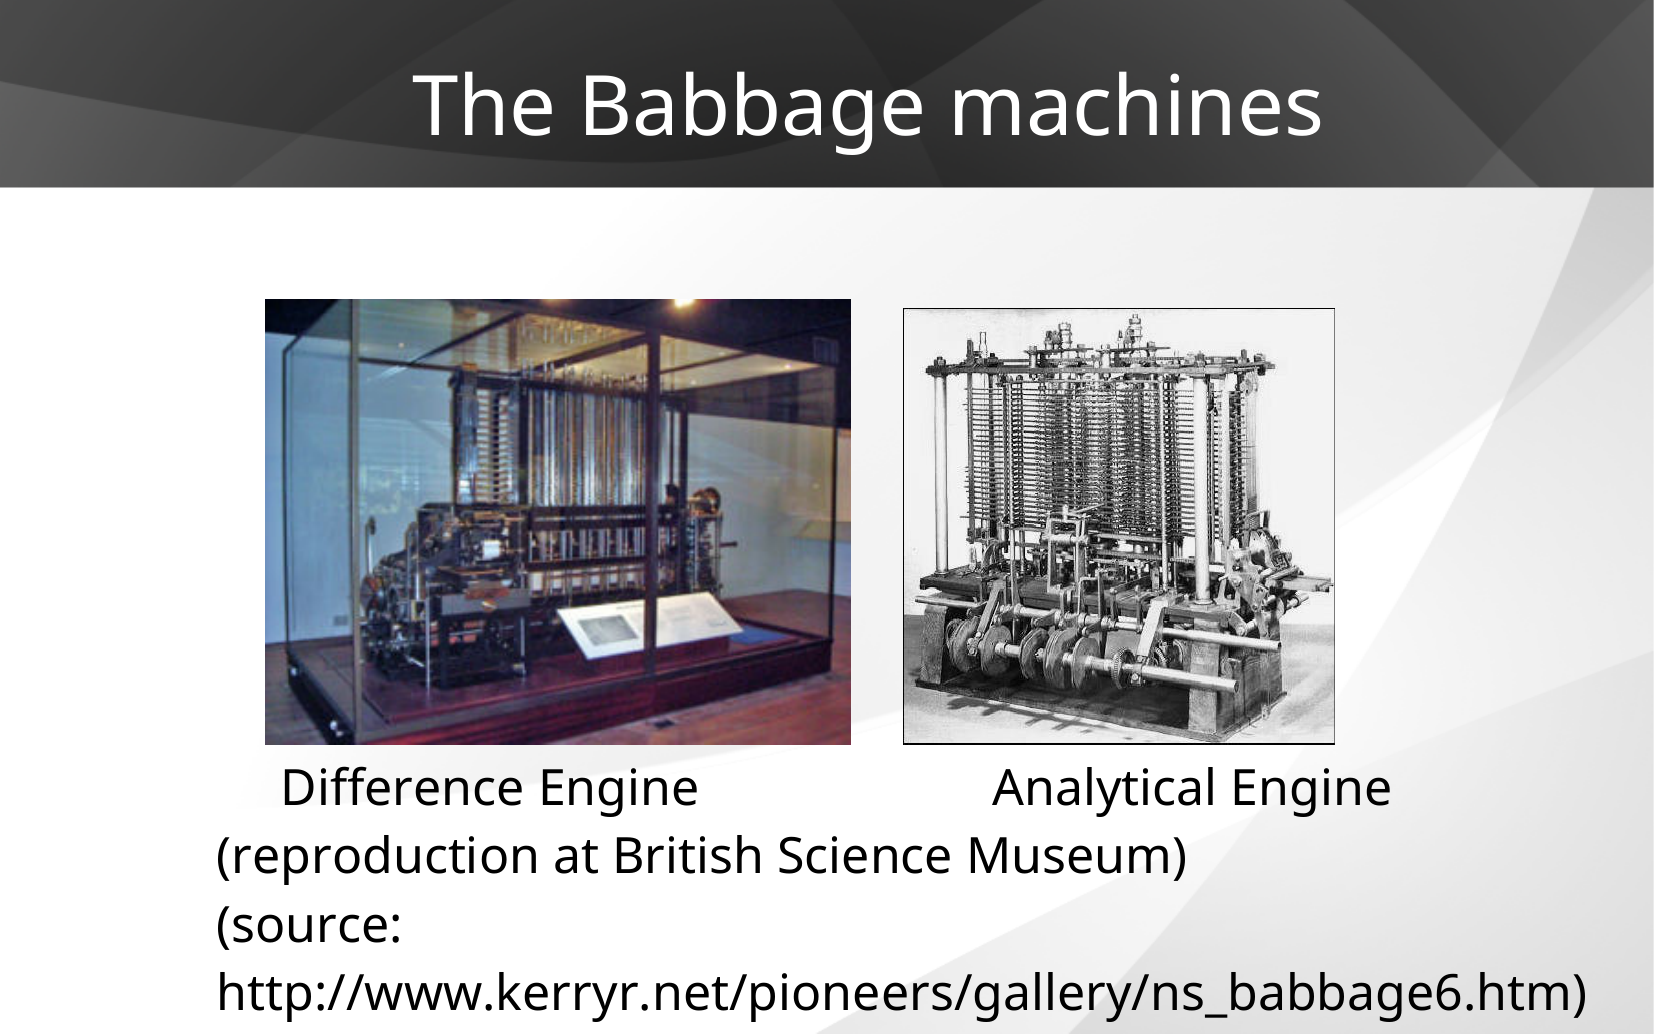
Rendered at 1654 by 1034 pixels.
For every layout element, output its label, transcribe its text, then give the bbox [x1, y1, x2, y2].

title The Babbage machines [124, 0, 1613, 208]
picture [0, 0, 1654, 1034]
list Difference Engine Analytical Engine (reproduction at British Science Museum) (source: http://www.kerryr.net/pioneers/gallery/ns_babbage6.htm) [75, 752, 1613, 1017]
